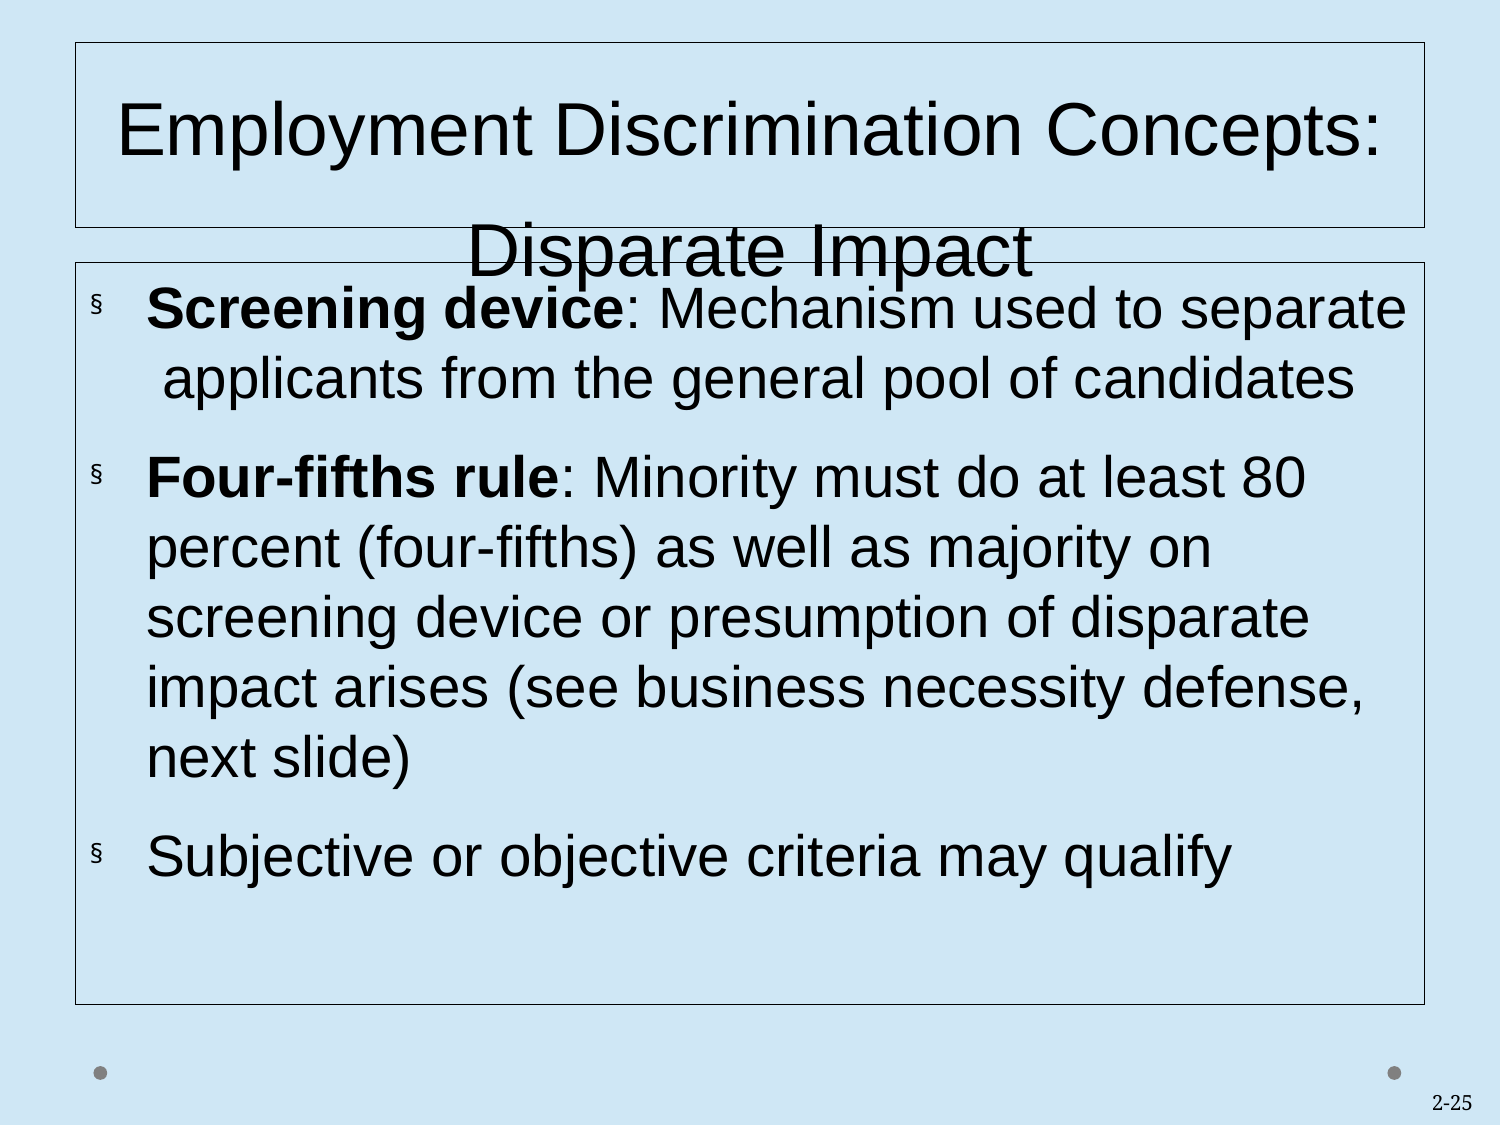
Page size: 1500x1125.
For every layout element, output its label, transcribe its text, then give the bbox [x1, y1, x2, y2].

title Employment Discrimination Concepts: Disparate Impact [75, 42, 1425, 228]
list Screening device: Mechanism used to separate applicants from the general pool of candidates Four-fifths rule: Minority must do at least 80 percent (four-fifths) as well as majority on screening device or presumption of disparate impact arises (see business necessity defense, next slide) Subjective or objective criteria may qualify [75, 262, 1425, 1005]
